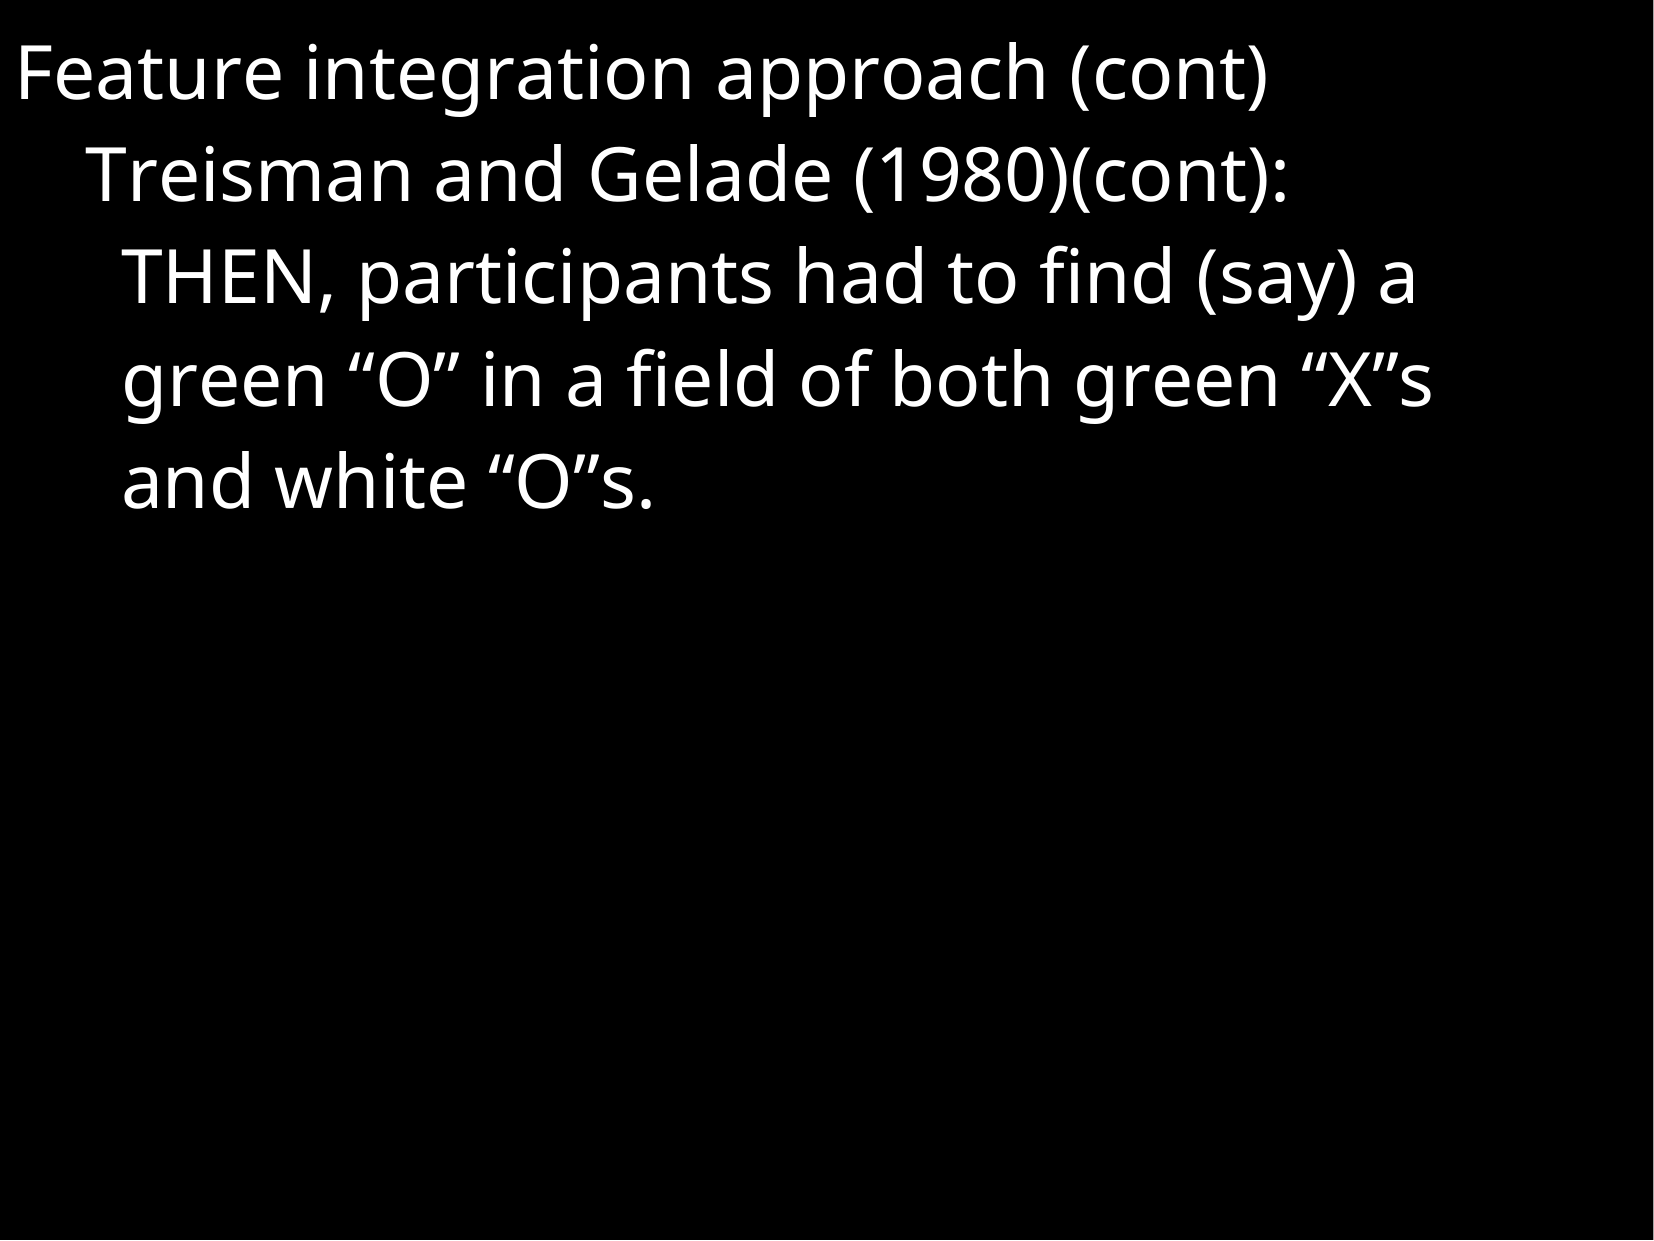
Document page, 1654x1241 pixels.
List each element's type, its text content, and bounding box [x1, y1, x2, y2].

text_box Feature integration approach (cont) Treisman and Gelade (1980)(cont): THEN, participants had to find (say) a green “O” in a field of both green “X”s and white “O”s. [0, 11, 1501, 483]
